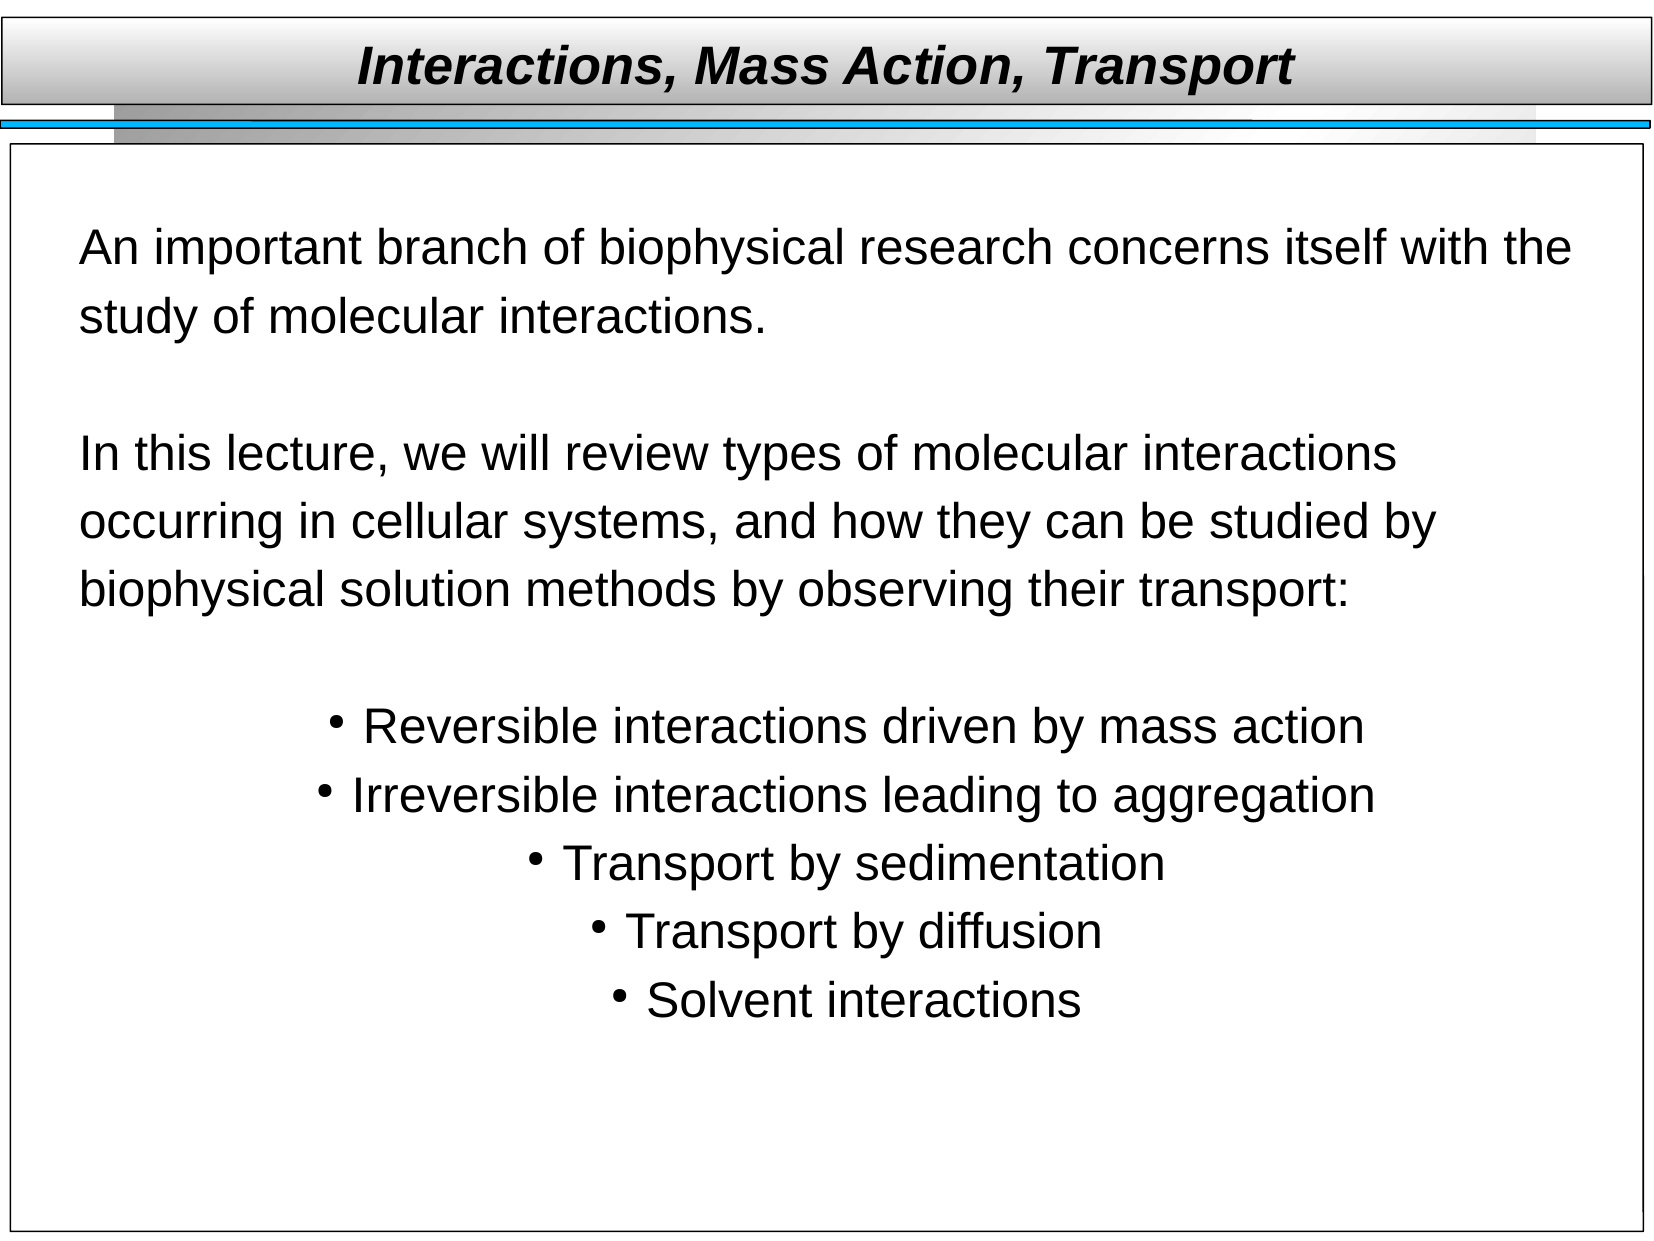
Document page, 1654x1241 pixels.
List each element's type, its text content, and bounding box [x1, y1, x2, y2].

text_box An important branch of biophysical research concerns itself with the study of molecular interactions. In this lecture, we will review types of molecular interactions occurring in cellular systems, and how they can be studied by biophysical solution methods by observing their transport: Reversible interactions driven by mass action Irreversible interactions leading to aggregation Transport by sedimentation Transport by diffusion Solvent interactions [78, 203, 1615, 1088]
text_box [10, 143, 1644, 1232]
text_box Interactions, Mass Action, Transport [1, 17, 1652, 105]
text_box [0, 120, 1651, 129]
